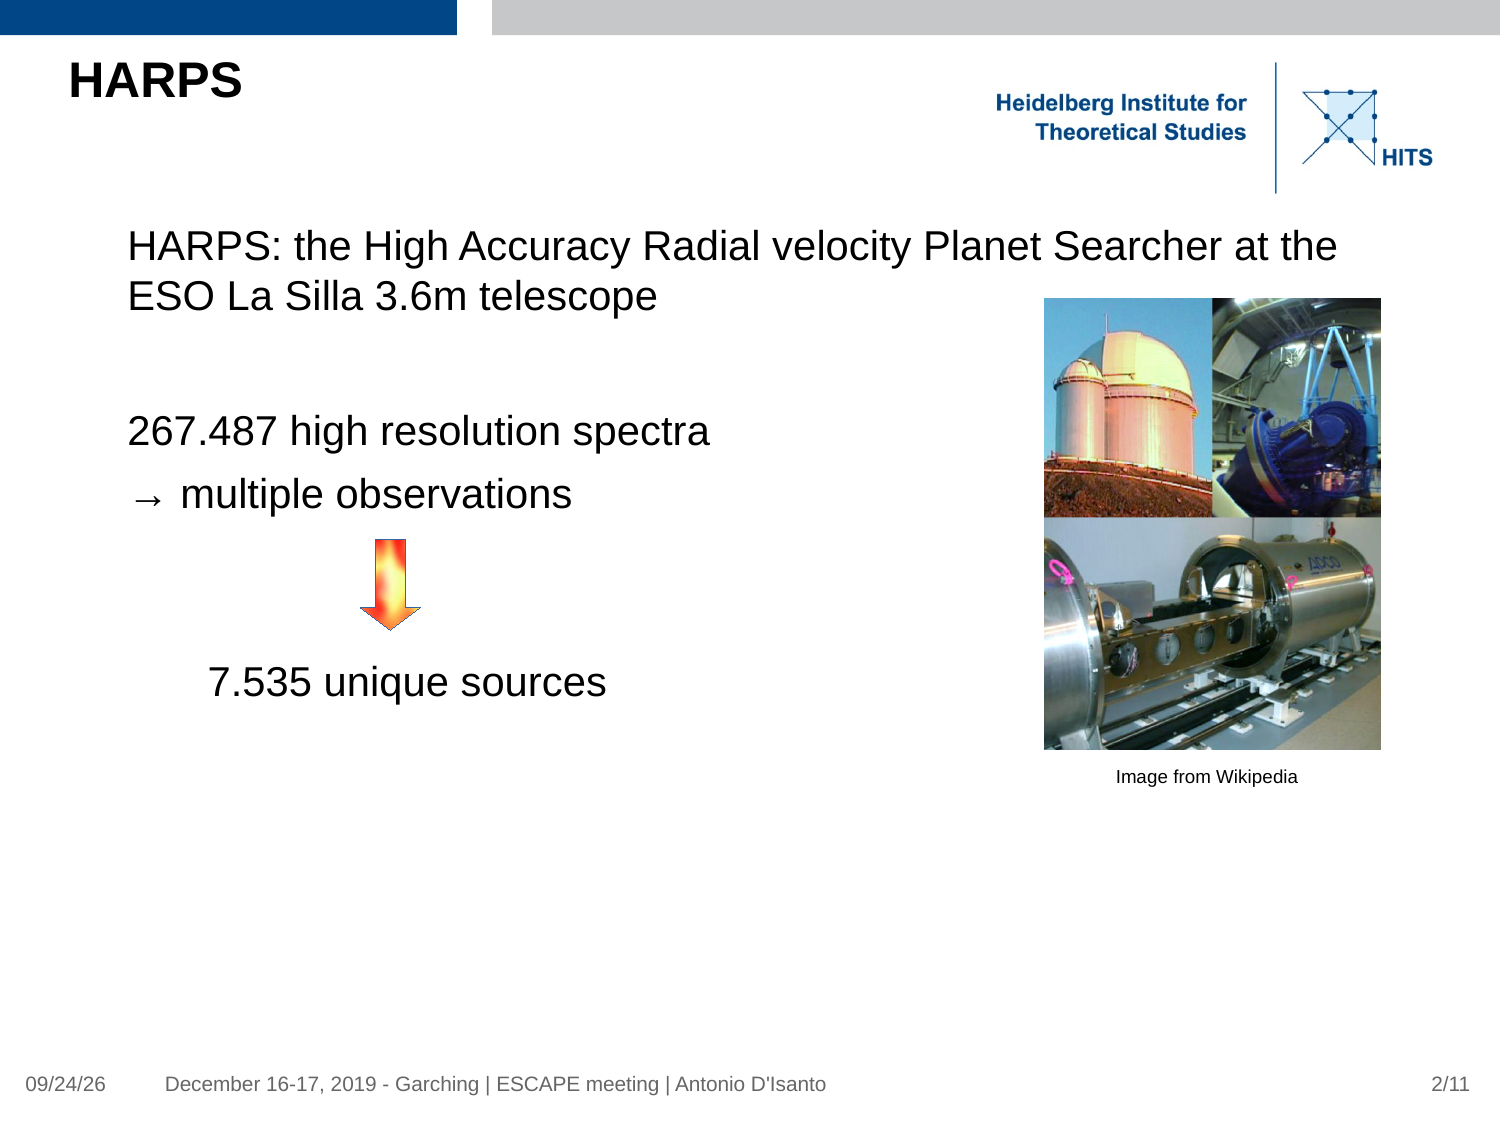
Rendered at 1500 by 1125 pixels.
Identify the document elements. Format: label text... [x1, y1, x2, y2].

title HARPS [53, 39, 1375, 115]
list HARPS: the High Accuracy Radial velocity Planet Searcher at the ESO La Silla 3.6m telescope 267.487 high resolution spectra → multiple observations 7.535 unique sources [112, 148, 1374, 975]
picture [984, 40, 1448, 209]
text_box Image from Wikipedia [1101, 757, 1396, 796]
picture [1044, 298, 1381, 751]
text_box [360, 539, 421, 631]
